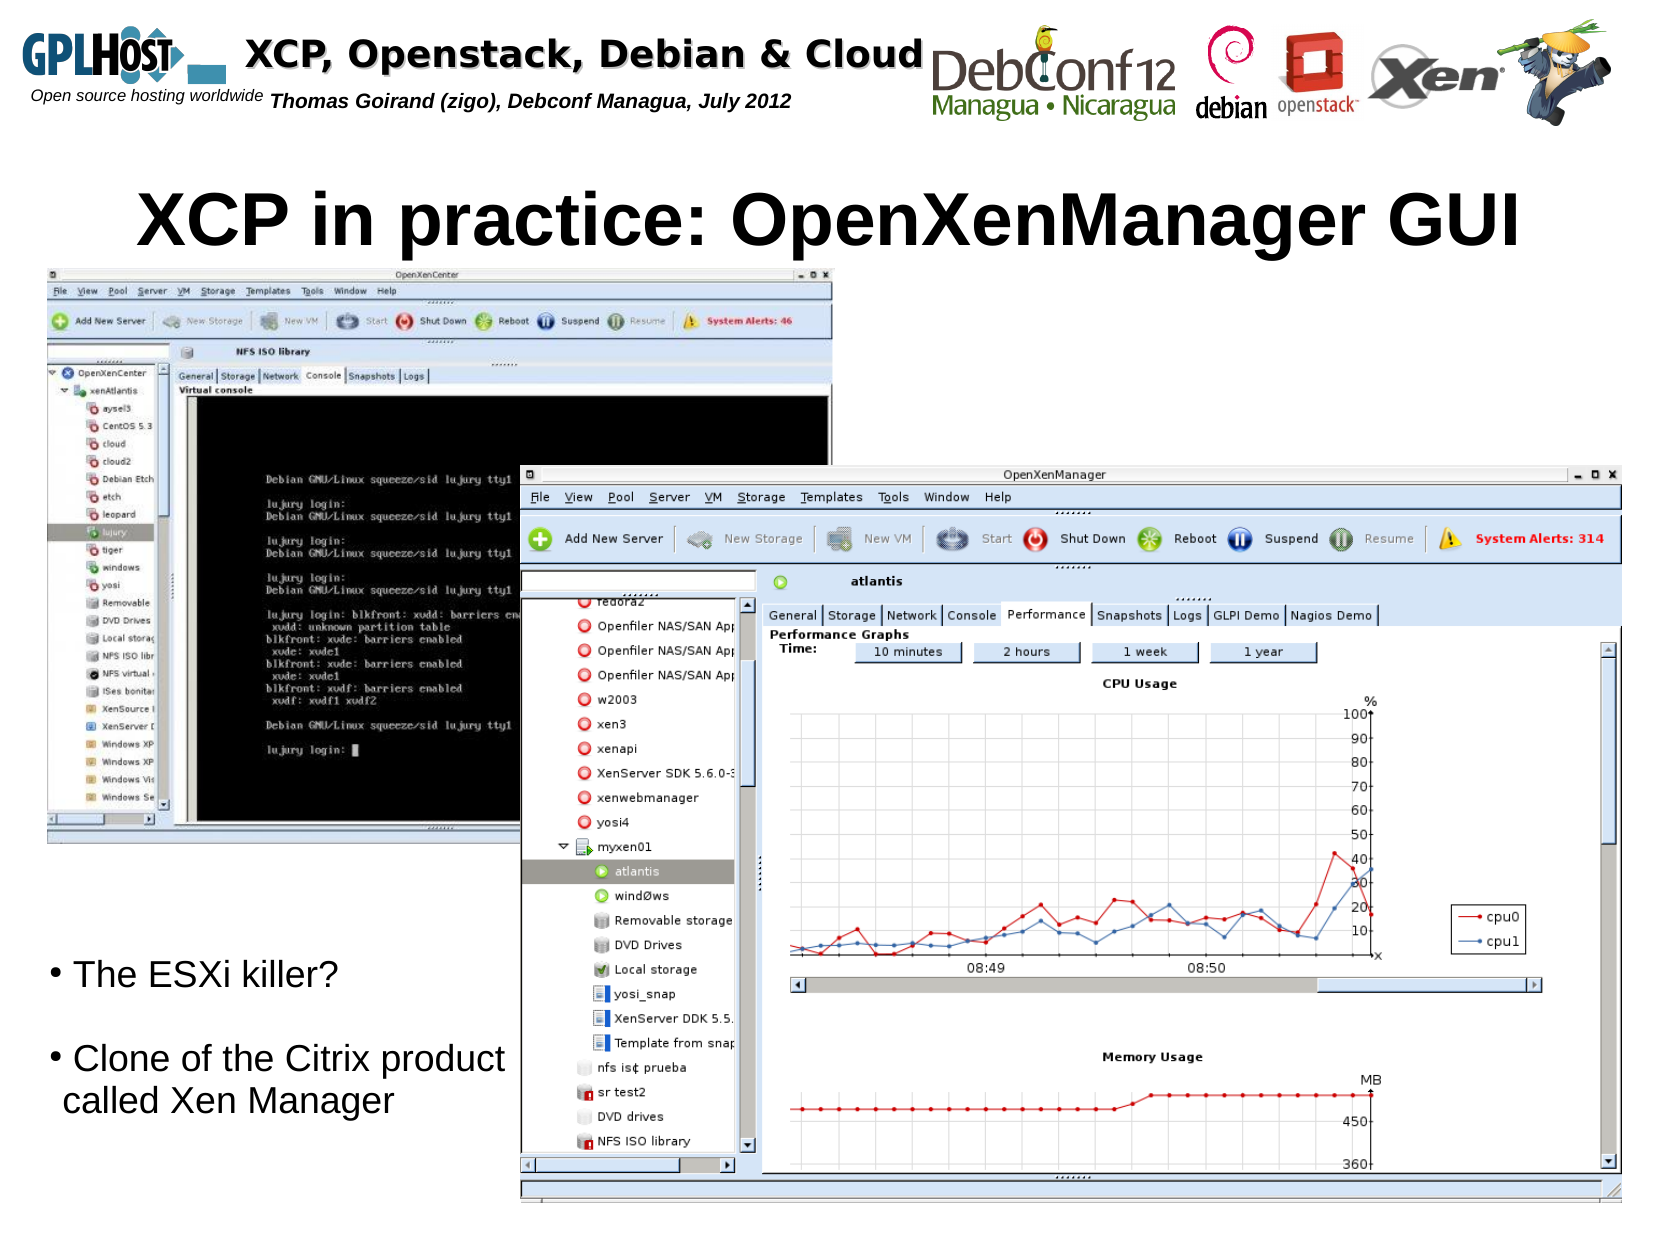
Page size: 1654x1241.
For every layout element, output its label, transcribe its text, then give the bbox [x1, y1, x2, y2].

picture [1271, 24, 1364, 121]
picture [933, 25, 1175, 121]
picture [47, 268, 1622, 1203]
picture [1497, 19, 1611, 126]
text_box The ESXi killer? Clone of the Citrix product called Xen Manager [34, 945, 521, 1129]
picture [21, 19, 226, 89]
text_box XCP in practice: OpenXenManager GUI [103, 170, 1556, 269]
